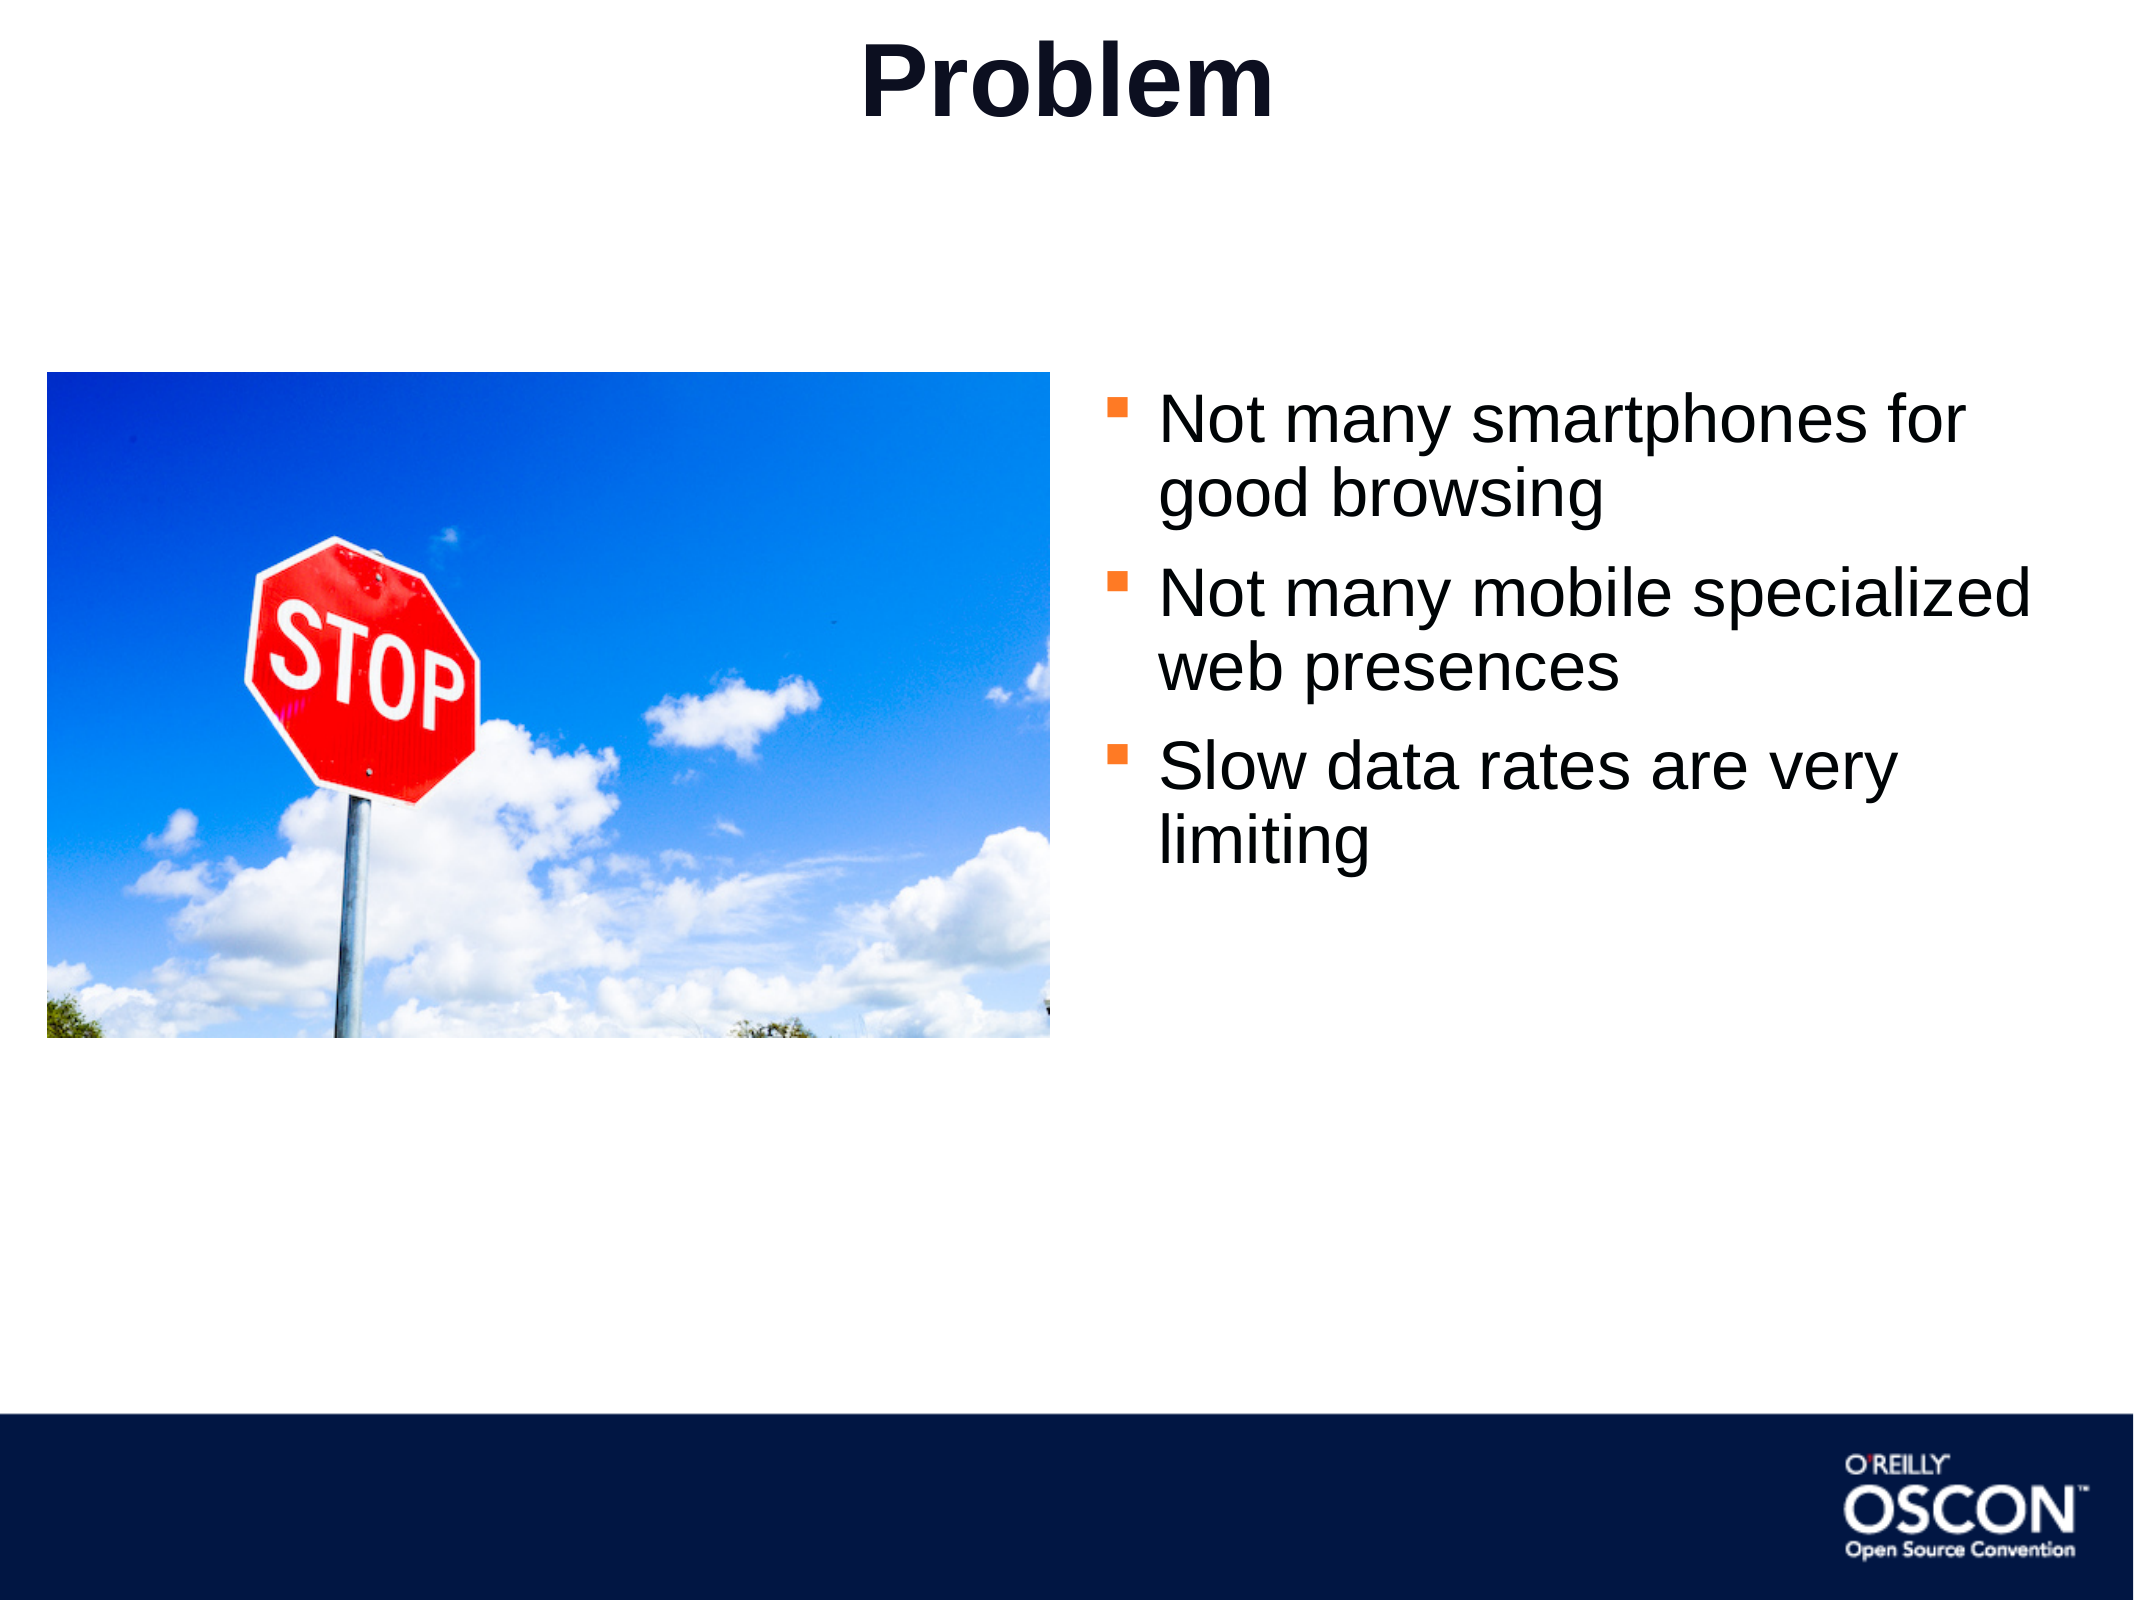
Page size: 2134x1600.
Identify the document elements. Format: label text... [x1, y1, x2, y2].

picture [0, 0, 2134, 1600]
title Problem [41, 0, 2094, 159]
list Not many smartphones for good browsing Not many mobile specialized web presences Slow data rates are very limiting [1087, 375, 2089, 1013]
